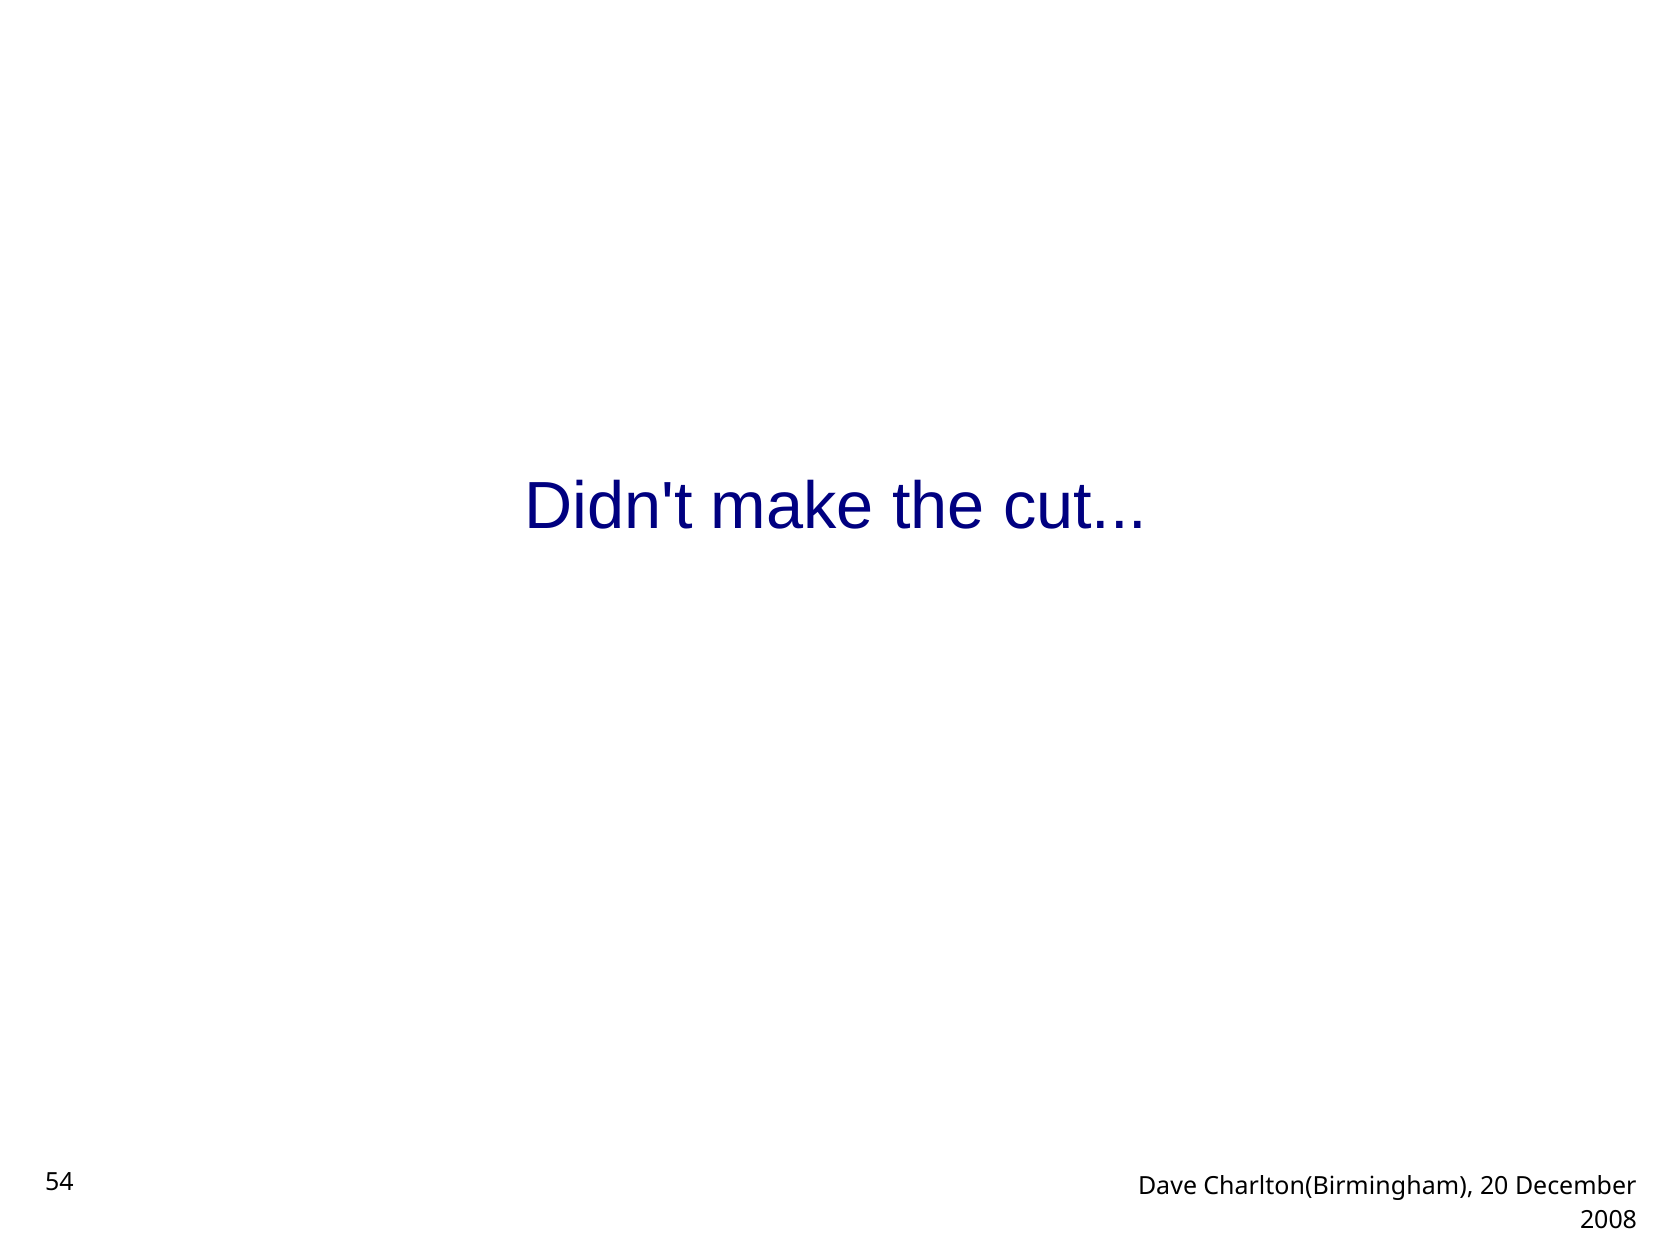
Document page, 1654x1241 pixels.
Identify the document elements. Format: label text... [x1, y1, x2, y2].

list Didn't make the cut... [121, 467, 1534, 555]
